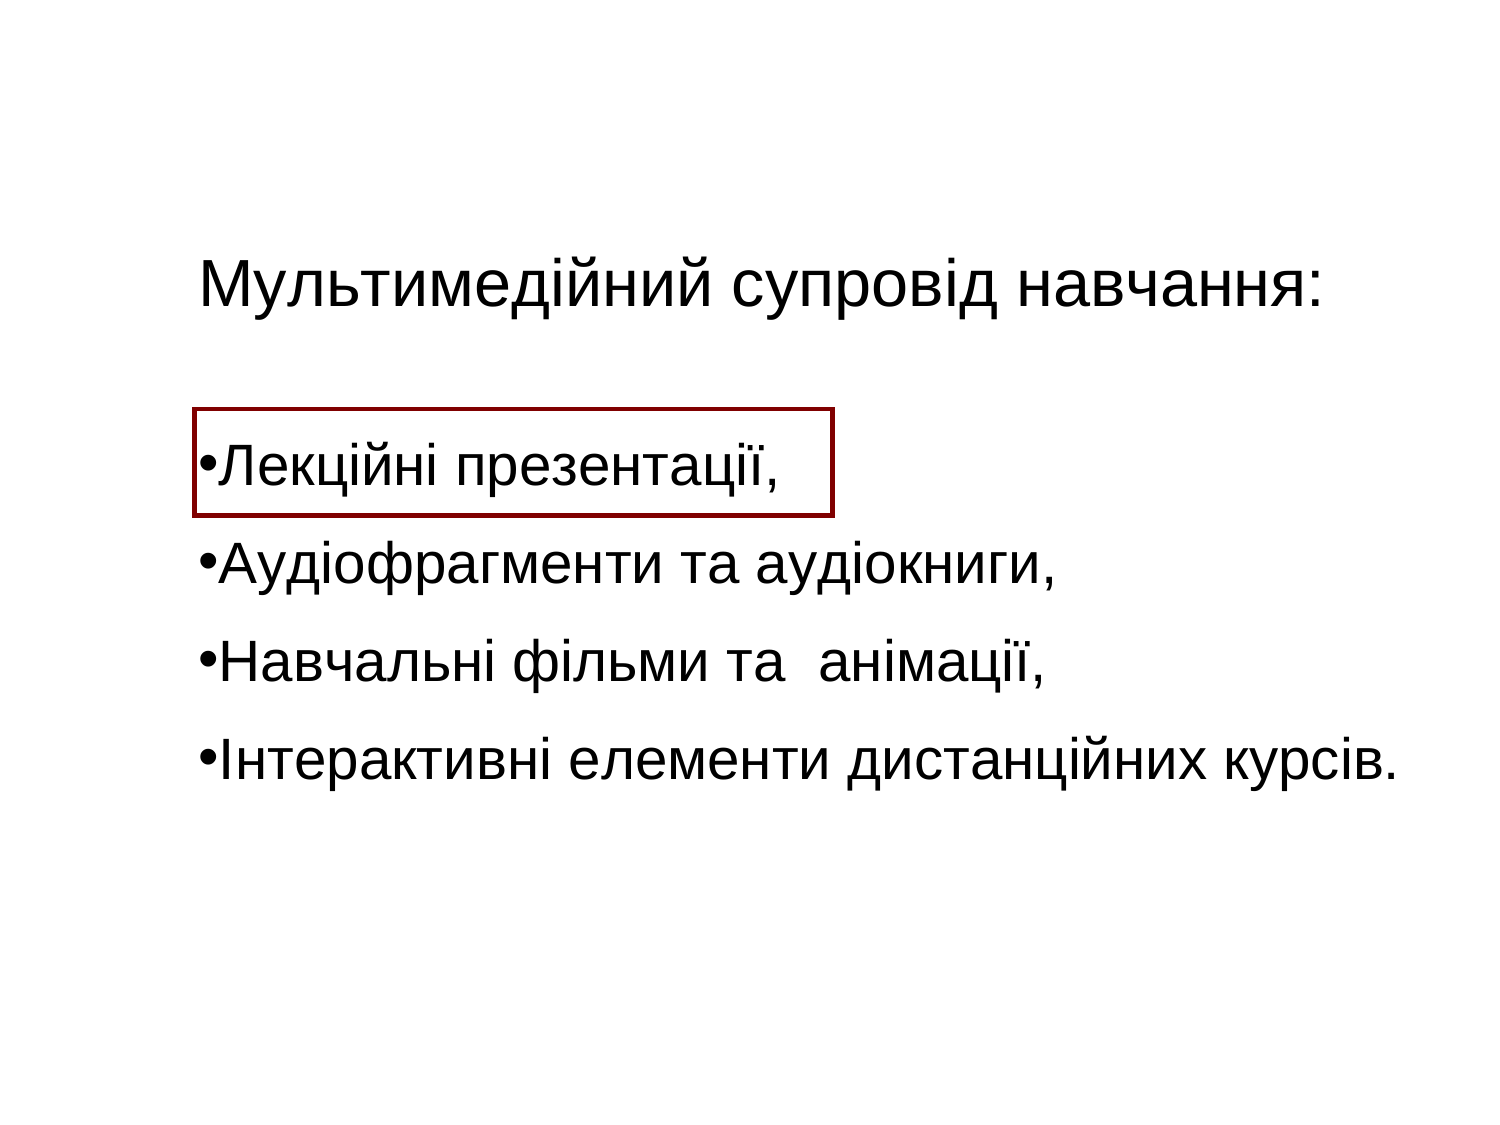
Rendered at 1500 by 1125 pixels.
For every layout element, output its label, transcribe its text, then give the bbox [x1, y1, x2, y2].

text_box Мультимедійний супровід навчання: Лекційні презентації, Аудіофрагменти та аудіокниги, Навчальні фільми та анімації, Інтерактивні елементи дистанційних курсів. [183, 231, 1417, 800]
